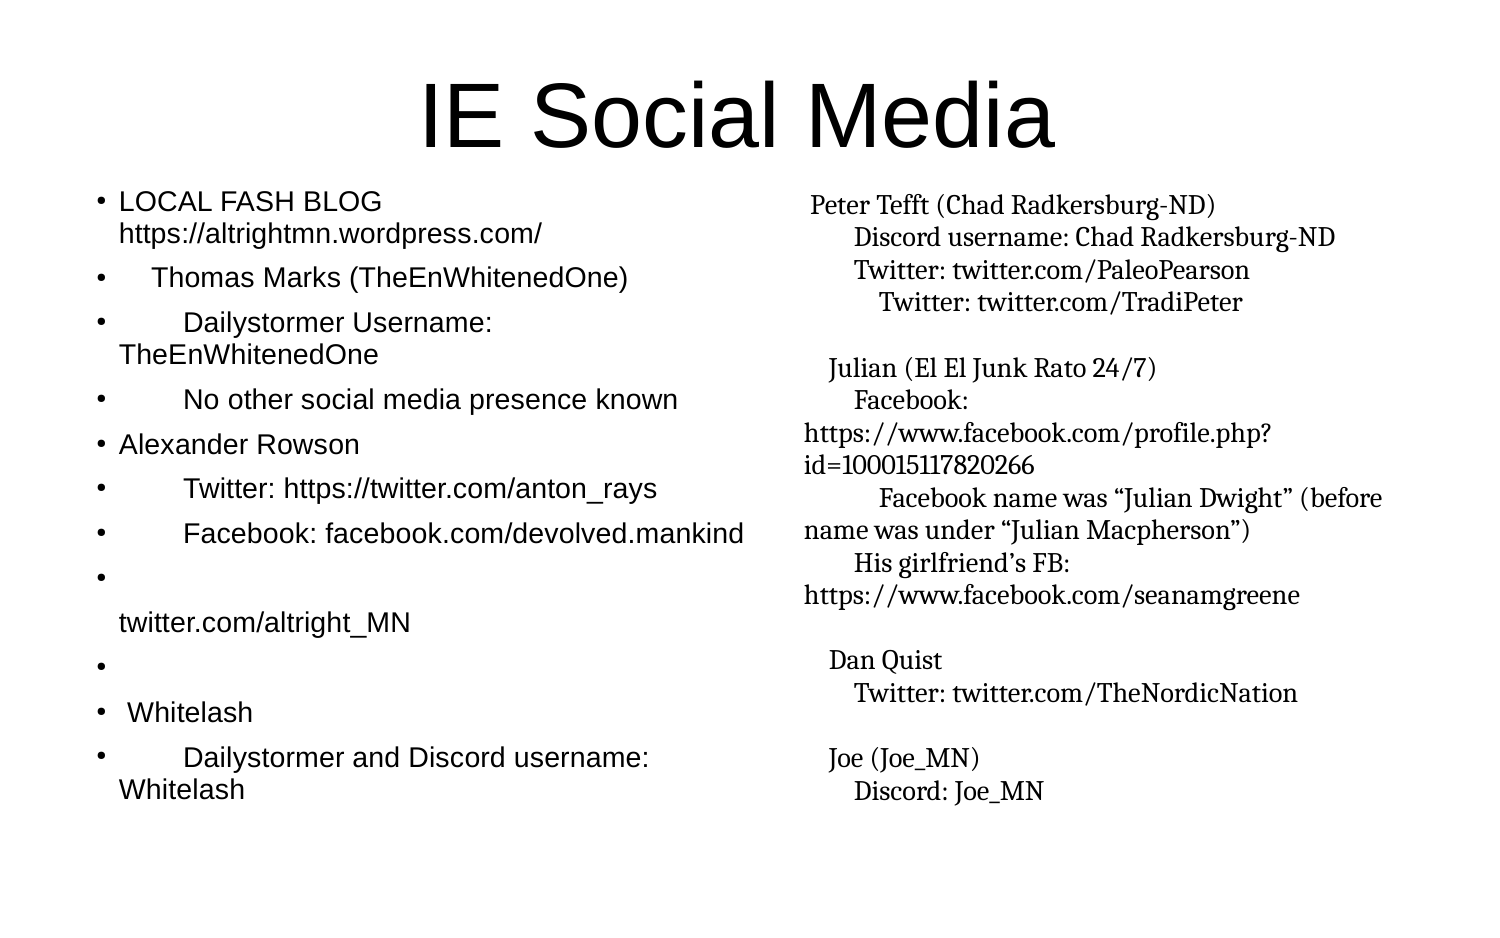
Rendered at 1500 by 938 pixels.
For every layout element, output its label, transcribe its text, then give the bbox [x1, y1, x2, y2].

title IE Social Media [75, 37, 1425, 194]
text_box Peter Tefft (Chad Radkersburg-ND) Discord username: Chad Radkersburg-ND Twitter: twitter.com/PaleoPearson Twitter: twitter.com/TradiPeter Julian (El El Junk Rato 24/7) Facebook: https://www.facebook.com/profile.php?id=100015117820266 Facebook name was “Julian Dwight” (before name was under “Julian Macpherson”) His girlfriend’s FB: https://www.facebook.com/seanamgreene Dan Quist Twitter: twitter.com/TheNordicNation Joe (Joe_MN) Discord: Joe_MN [789, 181, 1416, 938]
list LOCAL FASH BLOG https://altrightmn.wordpress.com/ Thomas Marks (TheEnWhitenedOne) Dailystormer Username: TheEnWhitenedOne No other social media presence known Alexander Rowson Twitter: https://twitter.com/anton_rays Facebook: facebook.com/devolved.mankind twitter.com/altright_MN Whitelash Dailystormer and Discord username: Whitelash [88, 185, 749, 874]
